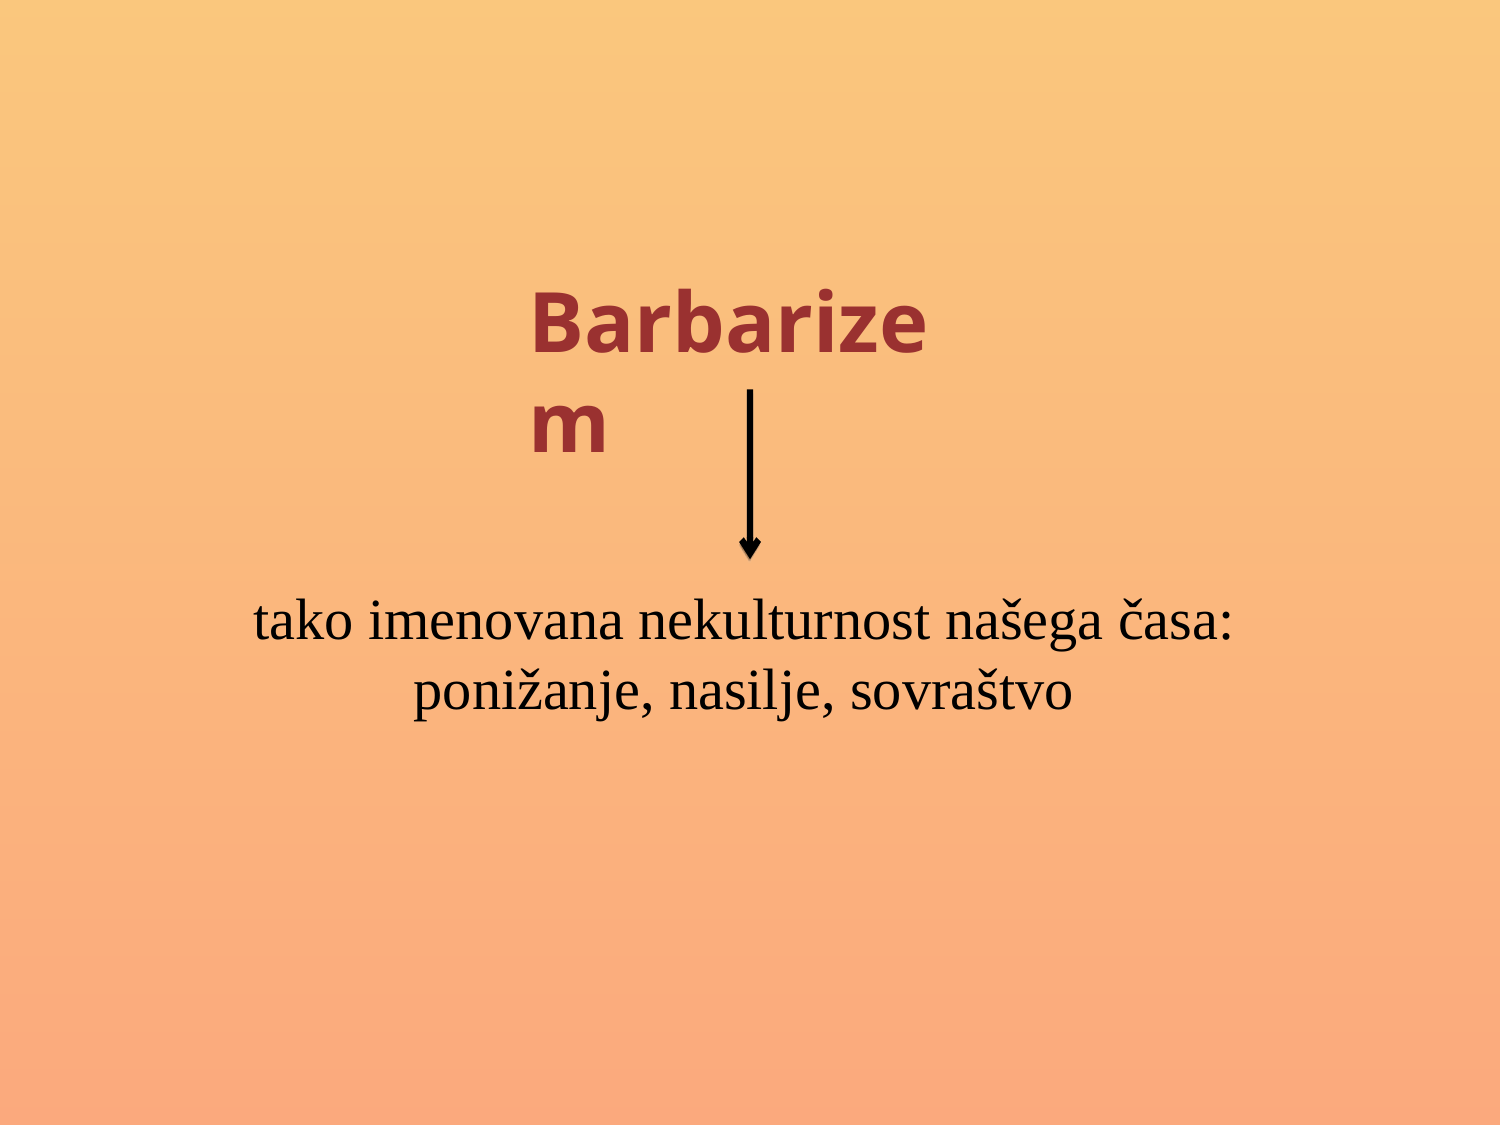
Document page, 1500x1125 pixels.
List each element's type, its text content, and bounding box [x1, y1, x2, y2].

text_box tako imenovana nekulturnost našega časa: ponižanje, nasilje, sovraštvo [194, 574, 1294, 729]
text_box Barbarizem [513, 261, 975, 477]
list [53, 278, 1447, 1005]
